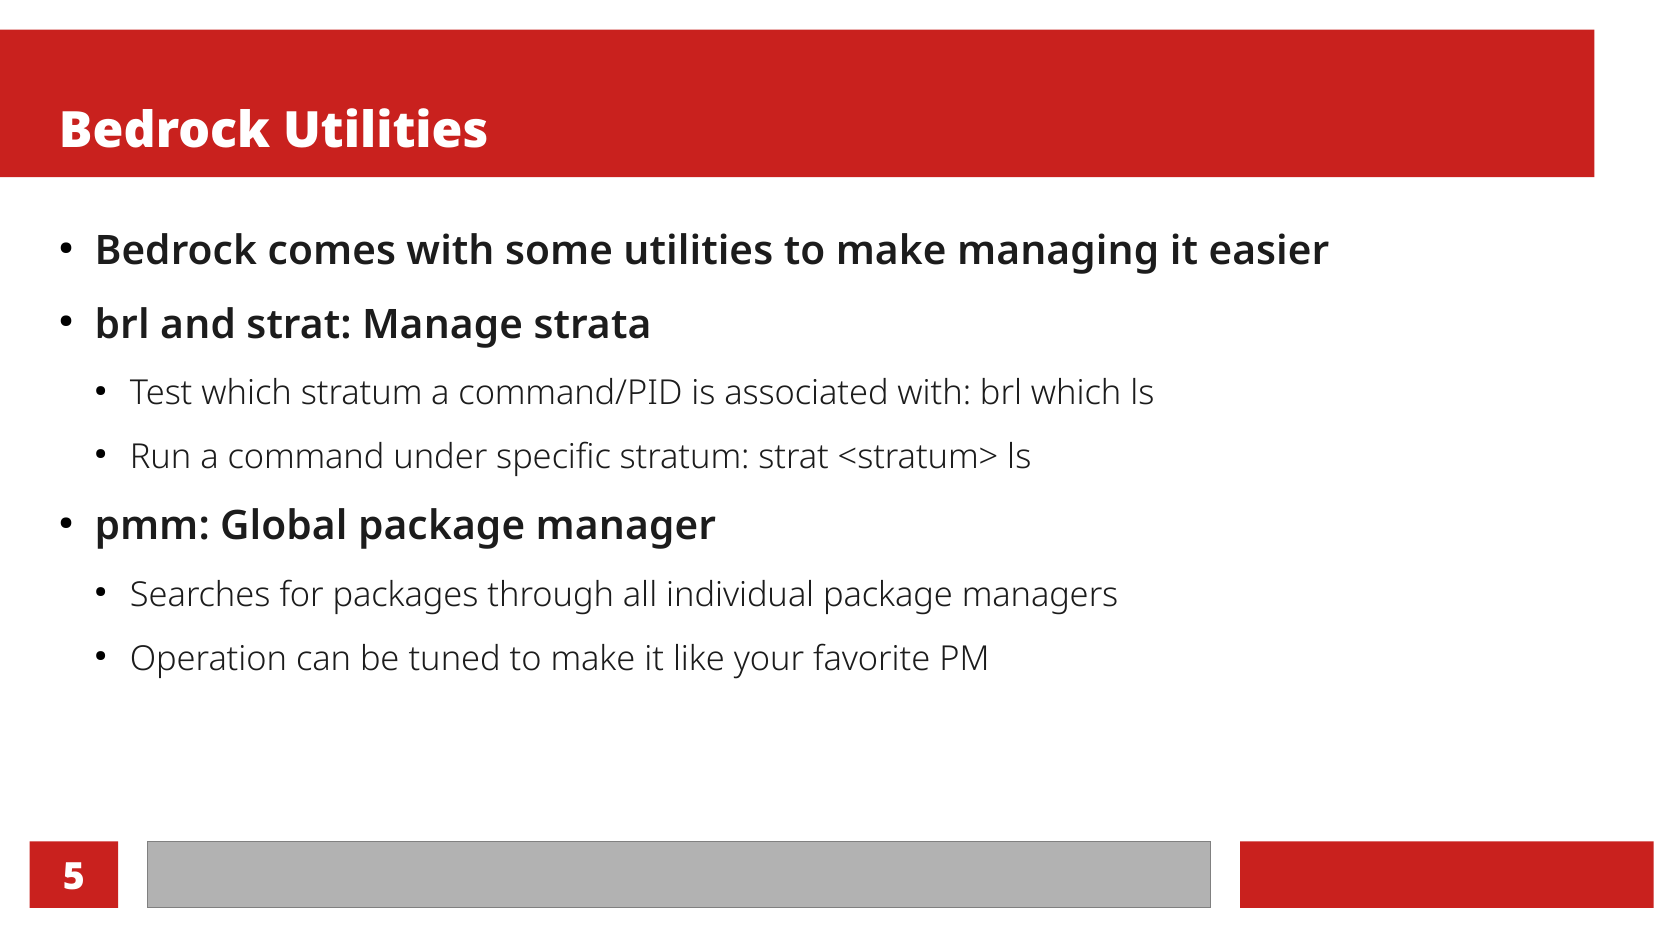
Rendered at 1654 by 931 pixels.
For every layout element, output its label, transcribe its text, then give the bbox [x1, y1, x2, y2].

list Bedrock comes with some utilities to make managing it easier brl and strat: Manage strata Test which stratum a command/PID is associated with: brl which ls Run a command under specific stratum: strat <stratum> ls pmm: Global package manager Searches for packages through all individual package managers Operation can be tuned to make it like your favorite PM [59, 221, 1565, 798]
title Bedrock Utilities [59, 44, 1595, 163]
